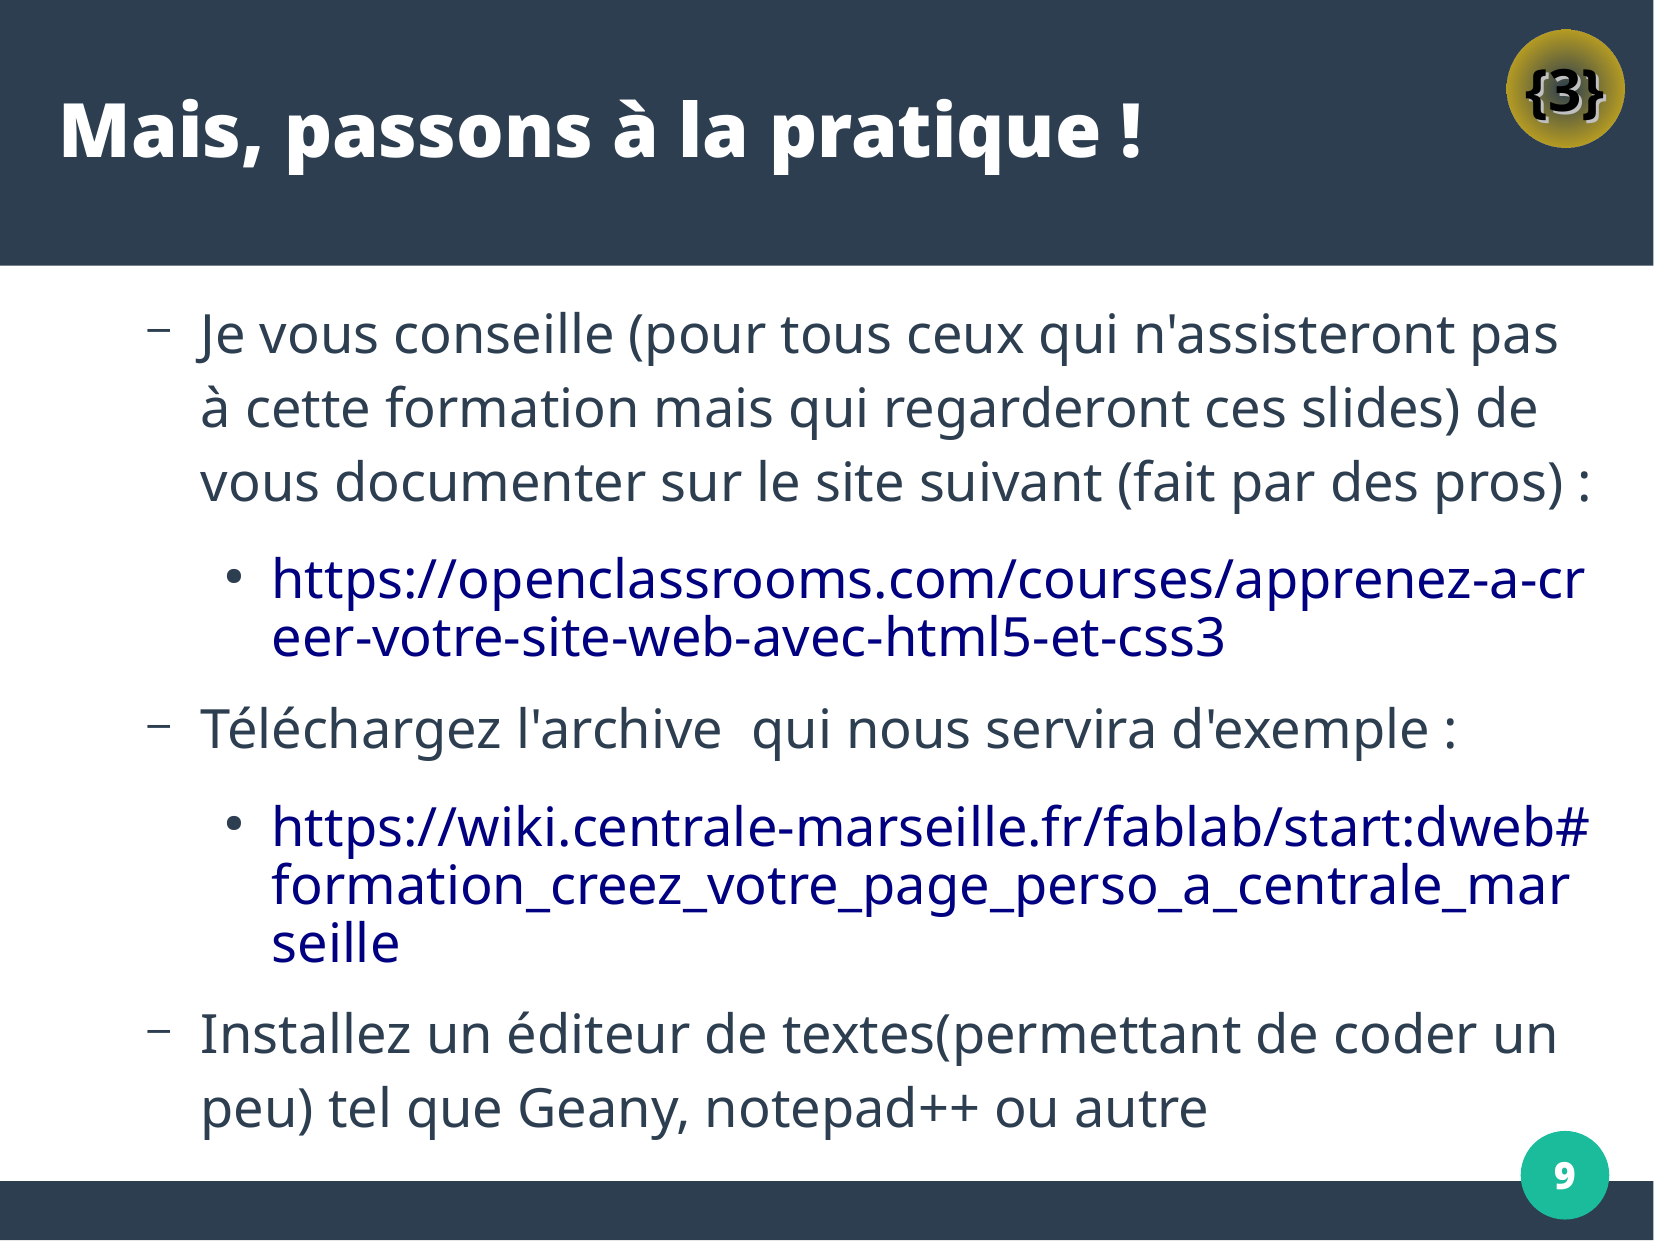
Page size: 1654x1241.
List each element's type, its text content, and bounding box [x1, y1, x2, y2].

text_box {3} [1506, 29, 1625, 148]
list Je vous conseille (pour tous ceux qui n'assisteront pas à cette formation mais qui regarderont ces slides) de vous documenter sur le site suivant (fait par des pros) : https://openclassrooms.com/courses/apprenez-a-creer-votre-site-web-avec-html5-et-css3 Téléchargez l'archive qui nous servira d'exemple : https://wiki.centrale-marseille.fr/fablab/start:dweb#formation_creez_votre_page_perso_a_centrale_marseille Installez un éditeur de textes(permettant de coder un peu) tel que Geany, notepad++ ou autre [59, 295, 1595, 1123]
title Mais, passons à la pratique ! [59, 49, 1595, 207]
